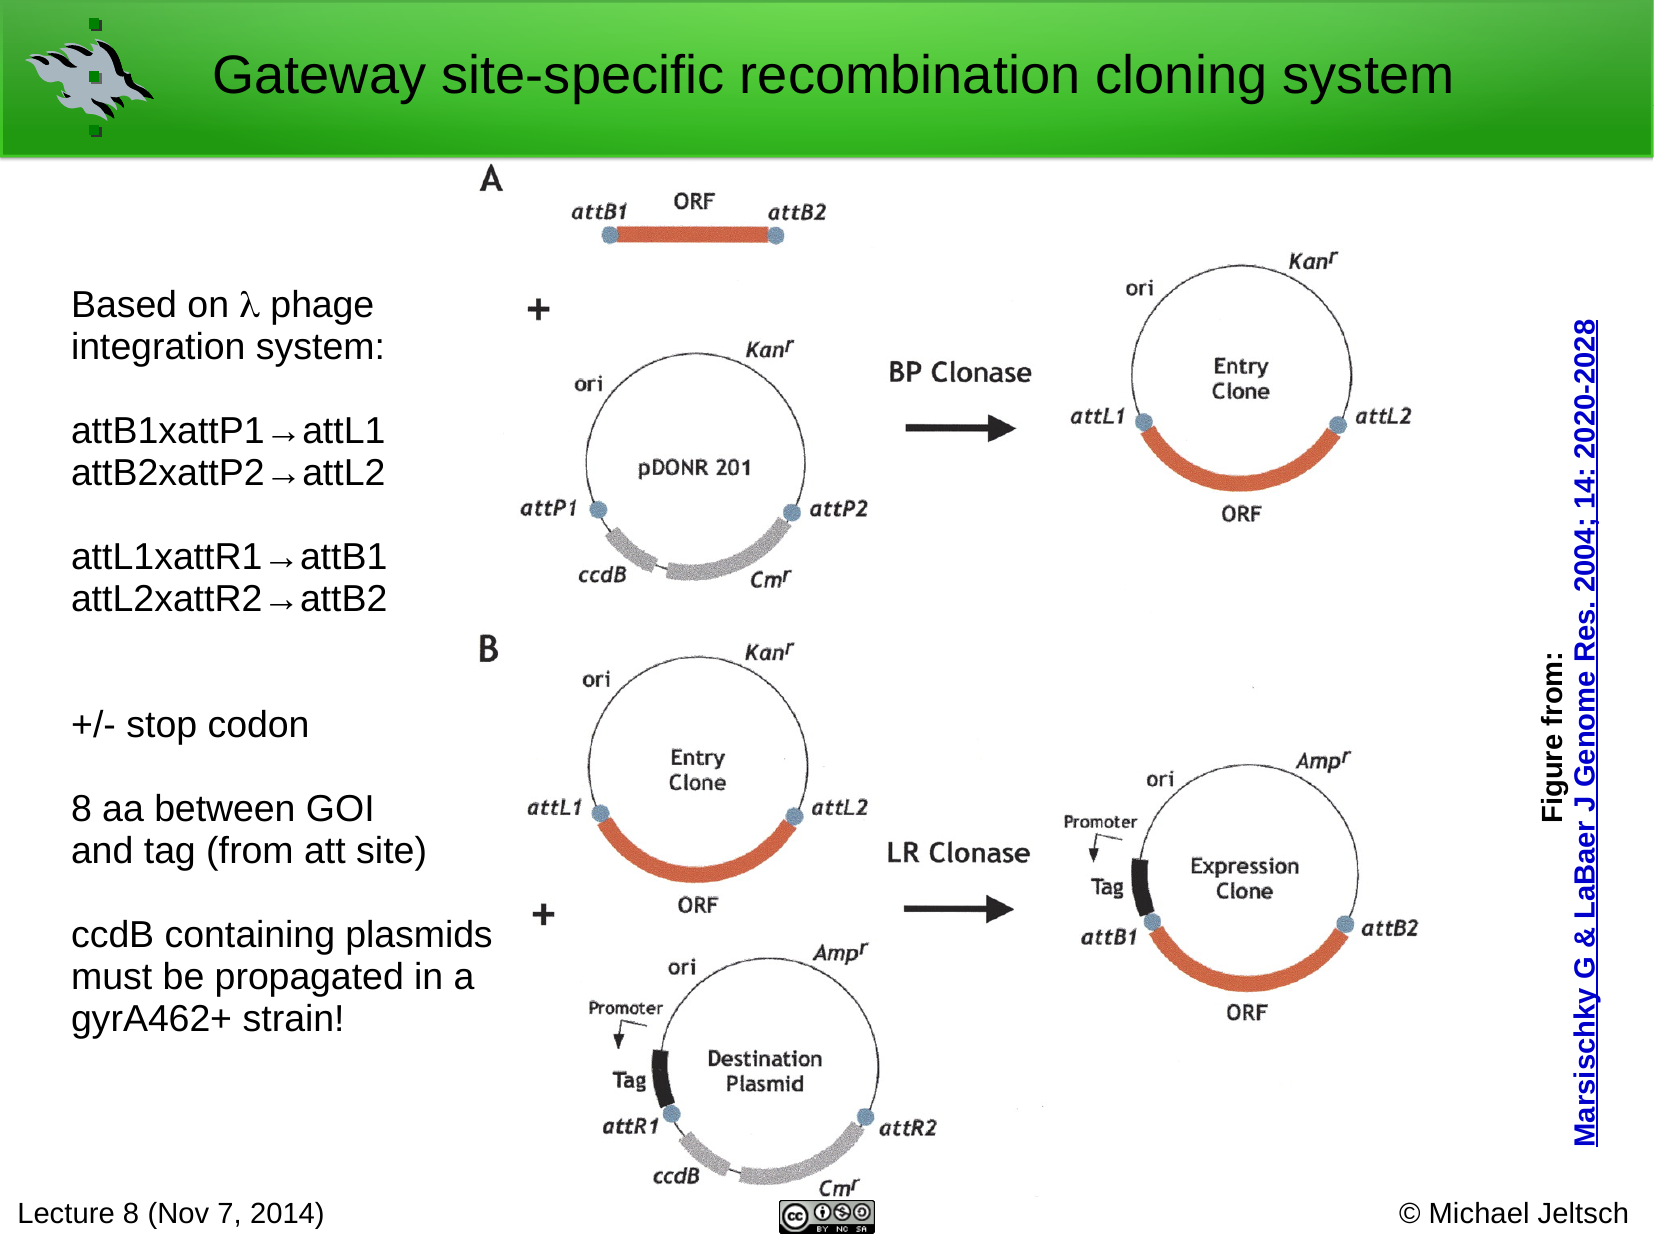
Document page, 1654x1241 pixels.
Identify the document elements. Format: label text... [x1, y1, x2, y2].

title Gateway site-specific recombination cloning system [135, 30, 1519, 121]
text_box Based on l phage integration system: attB1xattP1→attL1 attB2xattP2→attL2 attL1xattR1→attB1 attL2xattR2→attB2 +/- stop codon 8 aa between GOI and tag (from att site) ccdB containing plasmids must be propagated in a gyrA462+ strain! [56, 276, 510, 1135]
picture [779, 1200, 875, 1234]
picture [478, 163, 1420, 1197]
text_box Figure from: Marsischky G & LaBaer J Genome Res. 2004; 14: 2020-2028 [1536, 232, 1593, 1148]
